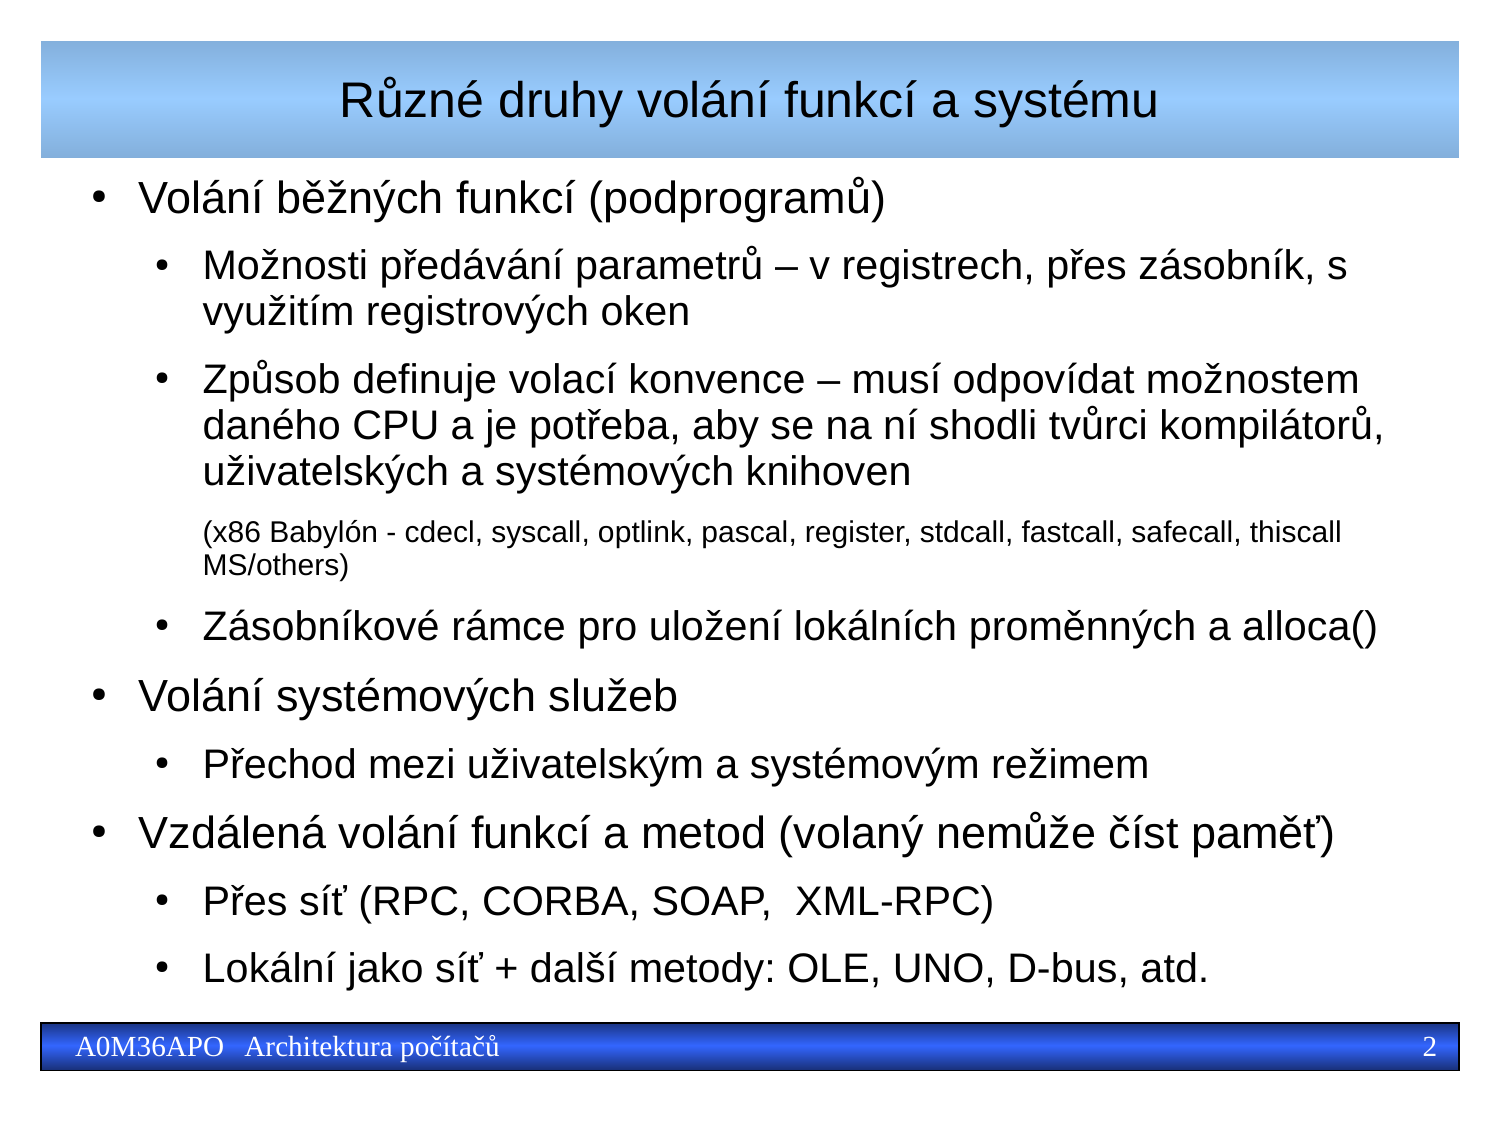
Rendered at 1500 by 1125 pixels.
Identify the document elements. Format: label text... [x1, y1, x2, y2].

title Různé druhy volání funkcí a systému [41, 41, 1459, 158]
list Volání běžných funkcí (podprogramů) Možnosti předávání parametrů – v registrech, přes zásobník, s využitím registrových oken Způsob definuje volací konvence – musí odpovídat možnostem daného CPU a je potřeba, aby se na ní shodli tvůrci kompilátorů, uživatelských a systémových knihoven (x86 Babylón - cdecl, syscall, optlink, pascal, register, stdcall, fastcall, safecall, thiscall MS/others) Zásobníkové rámce pro uložení lokálních proměnných a alloca() Volání systémových služeb Přechod mezi uživatelským a systémovým režimem Vzdálená volání funkcí a metod (volaný nemůže číst paměť) Přes síť (RPC, CORBA, SOAP, XML-RPC) Lokální jako síť + další metody: OLE, UNO, D-bus, atd. [75, 172, 1426, 1000]
